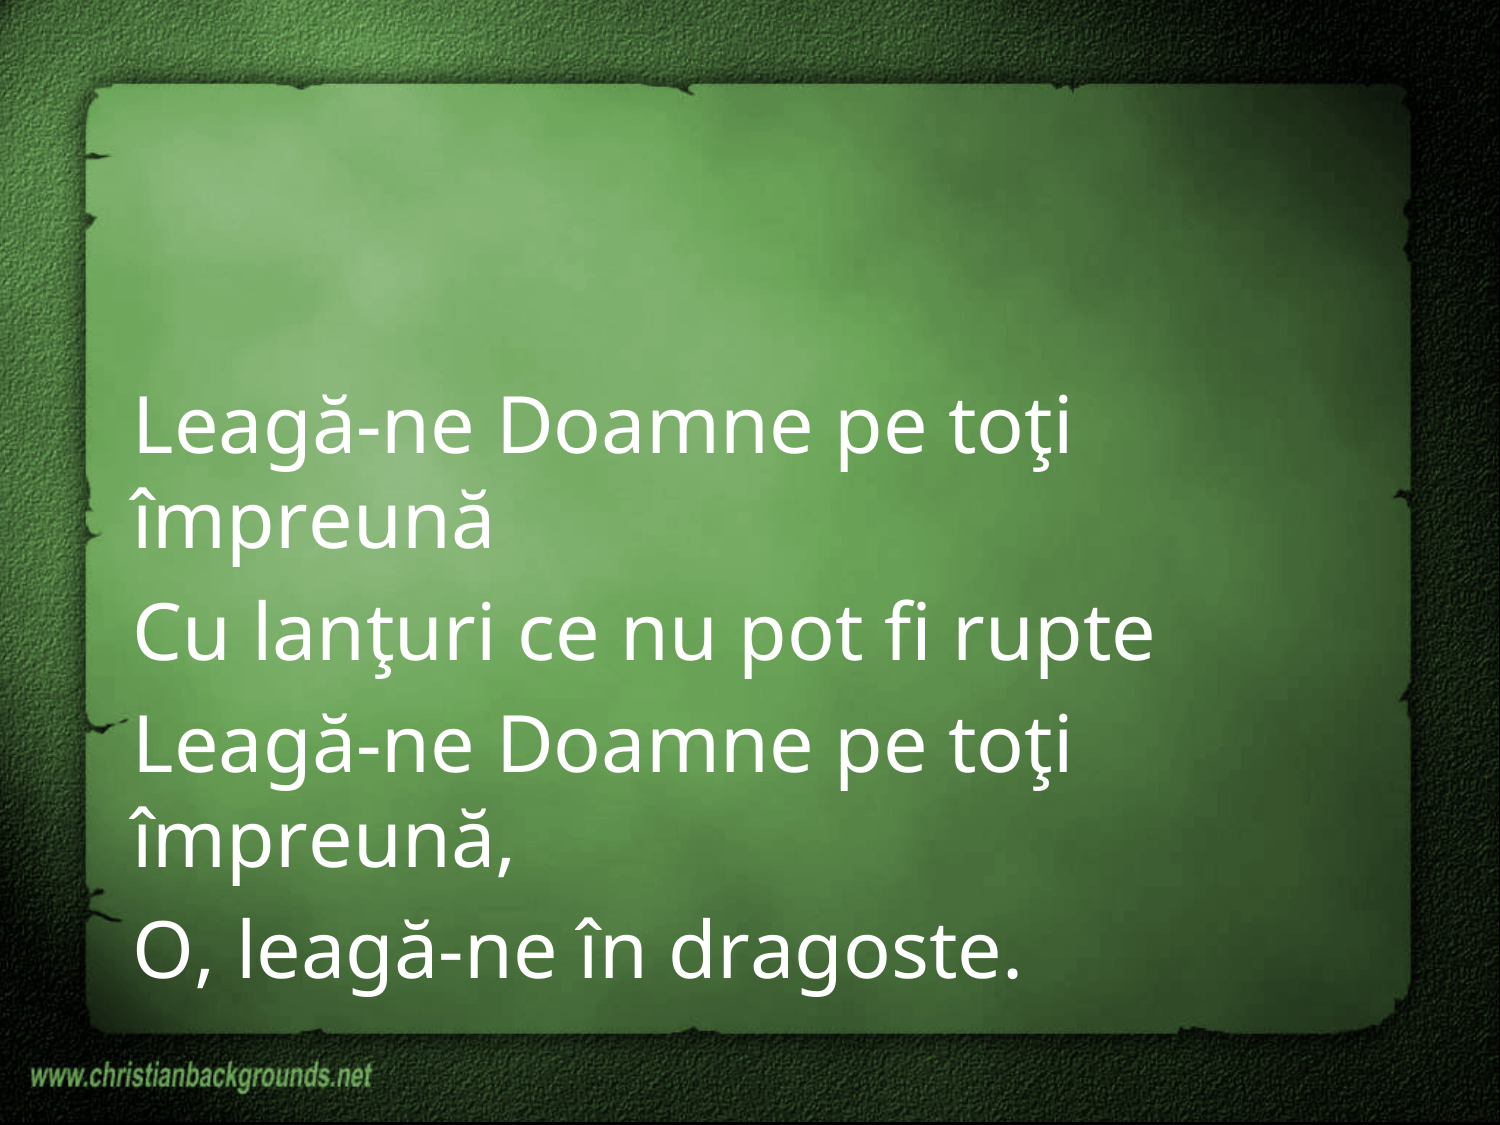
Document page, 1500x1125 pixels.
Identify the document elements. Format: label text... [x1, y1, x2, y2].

picture [0, 0, 1499, 1122]
text_box Leagă-ne Doamne pe toţi împreună Cu lanţuri ce nu pot fi rupte Leagă-ne Doamne pe toţi împreună, O, leagă-ne în dragoste. [117, 367, 1351, 813]
